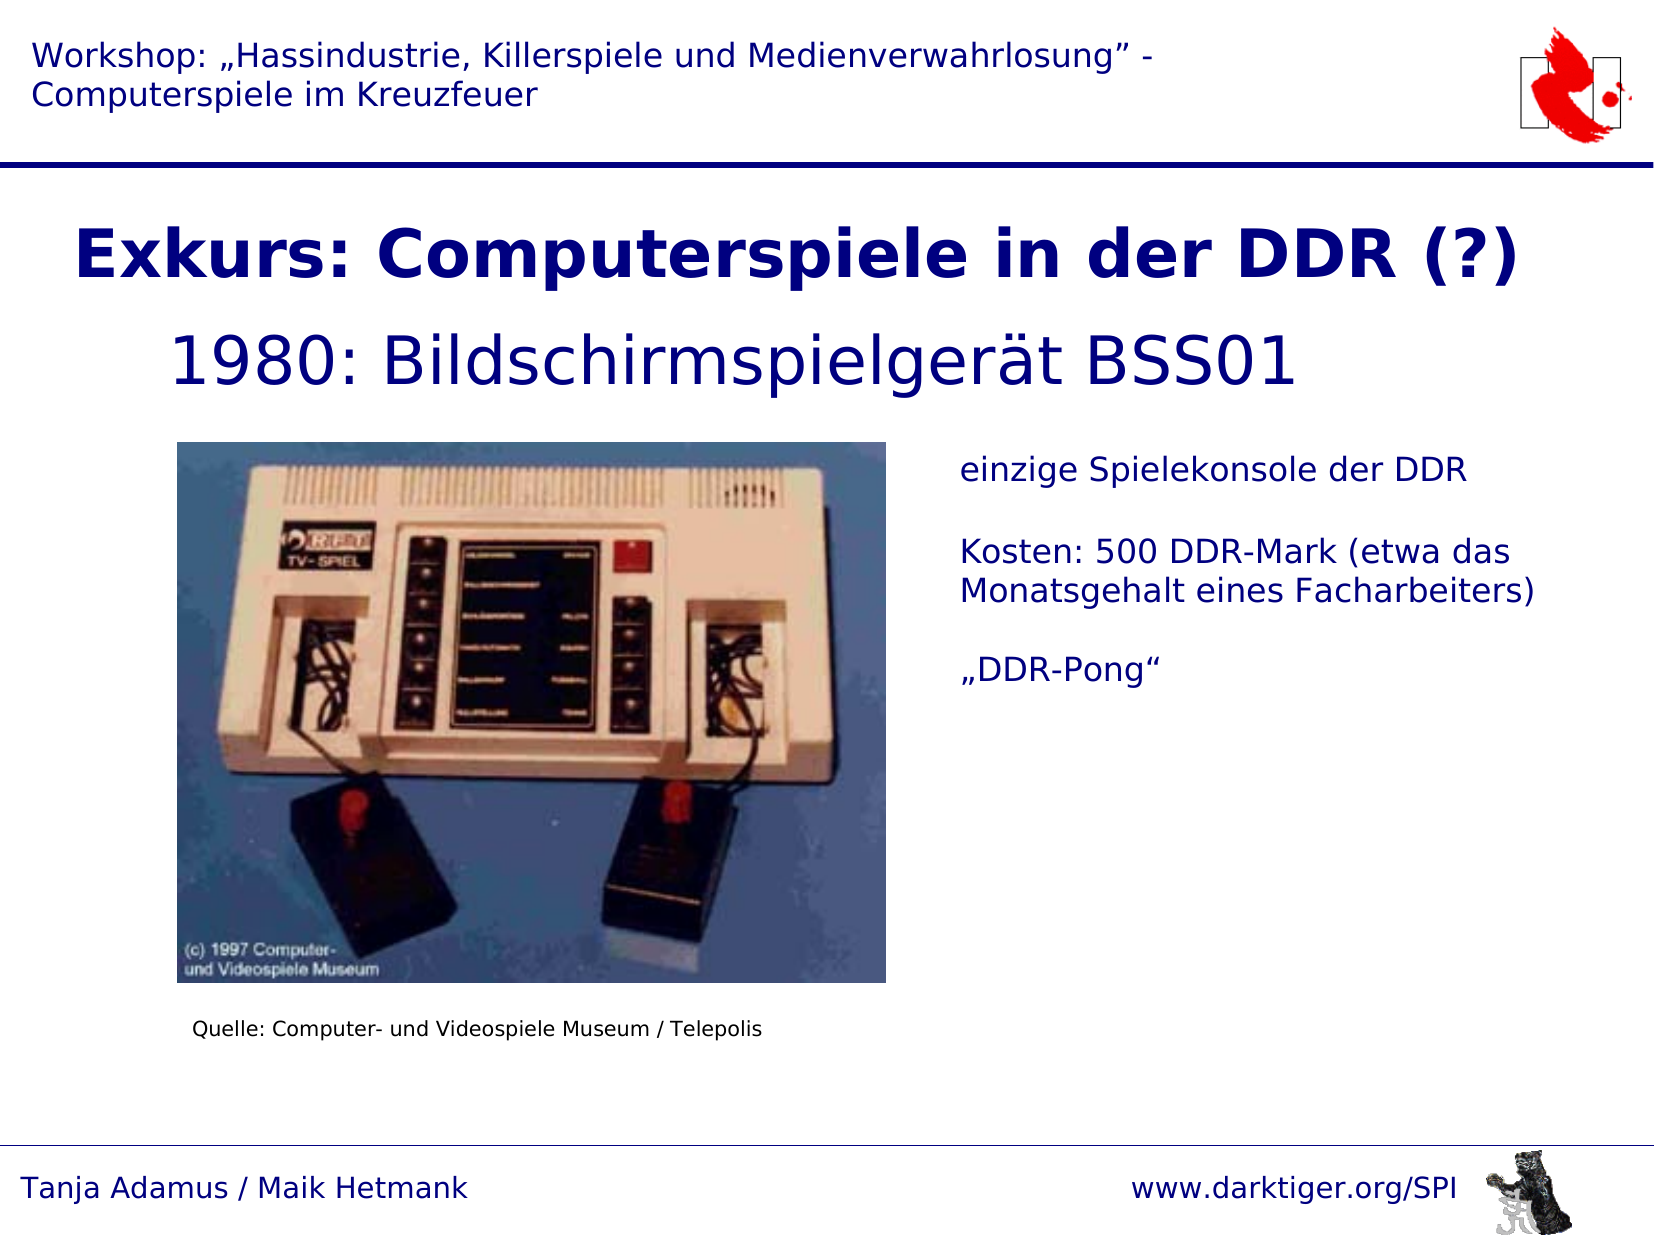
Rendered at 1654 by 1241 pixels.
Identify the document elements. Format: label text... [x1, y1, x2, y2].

text_box Quelle: Computer- und Videospiele Museum / Telepolis [177, 1009, 778, 1049]
picture [1486, 1150, 1572, 1235]
text_box einzige Spielekonsole der DDR [944, 442, 1595, 497]
picture [1503, 16, 1632, 148]
picture [177, 442, 886, 983]
text_box Exkurs: Computerspiele in der DDR (?) [59, 208, 1565, 302]
text_box Workshop: „Hassindustrie, Killerspiele und Medienverwahrlosung” - Computerspiele im Kreuzfeuer [16, 29, 1418, 178]
text_box Kosten: 500 DDR-Mark (etwa das Monatsgehalt eines Facharbeiters) [944, 525, 1595, 618]
text_box 1980: Bildschirmspielgerät BSS01 [153, 314, 1483, 408]
text_box „DDR-Pong“ [944, 643, 1595, 698]
